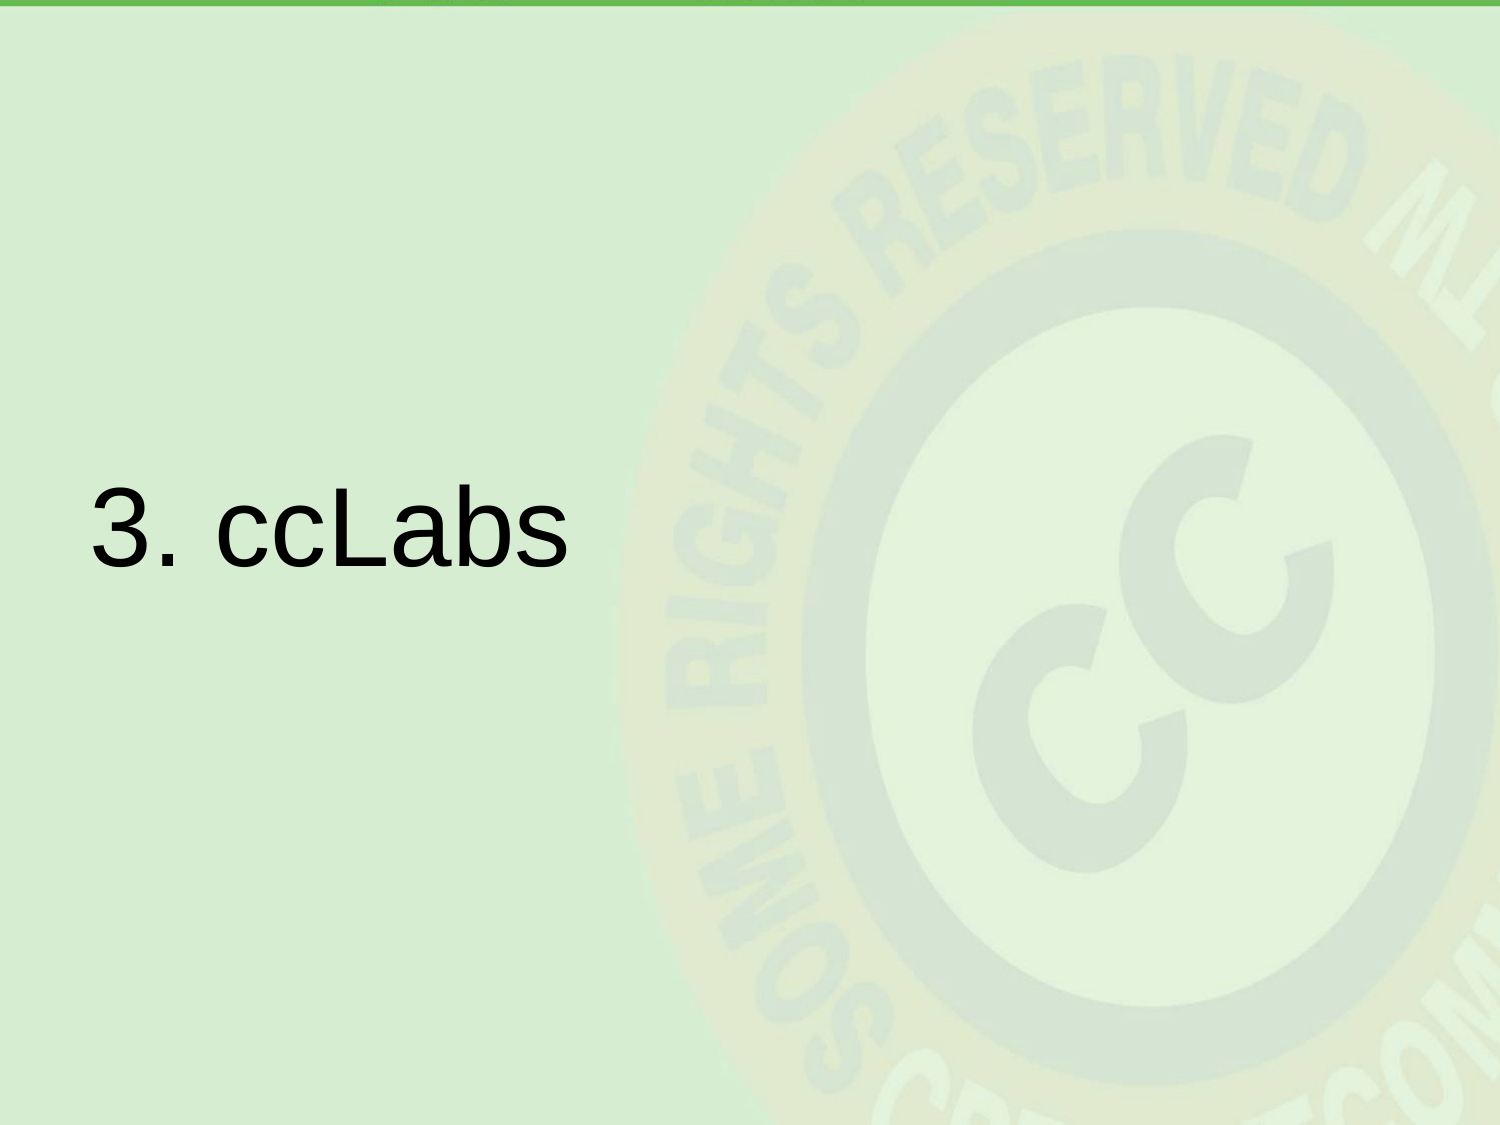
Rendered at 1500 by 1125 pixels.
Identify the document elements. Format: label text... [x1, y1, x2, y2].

list 3. ccLabs [75, 262, 1426, 1006]
picture [0, 0, 1500, 1125]
